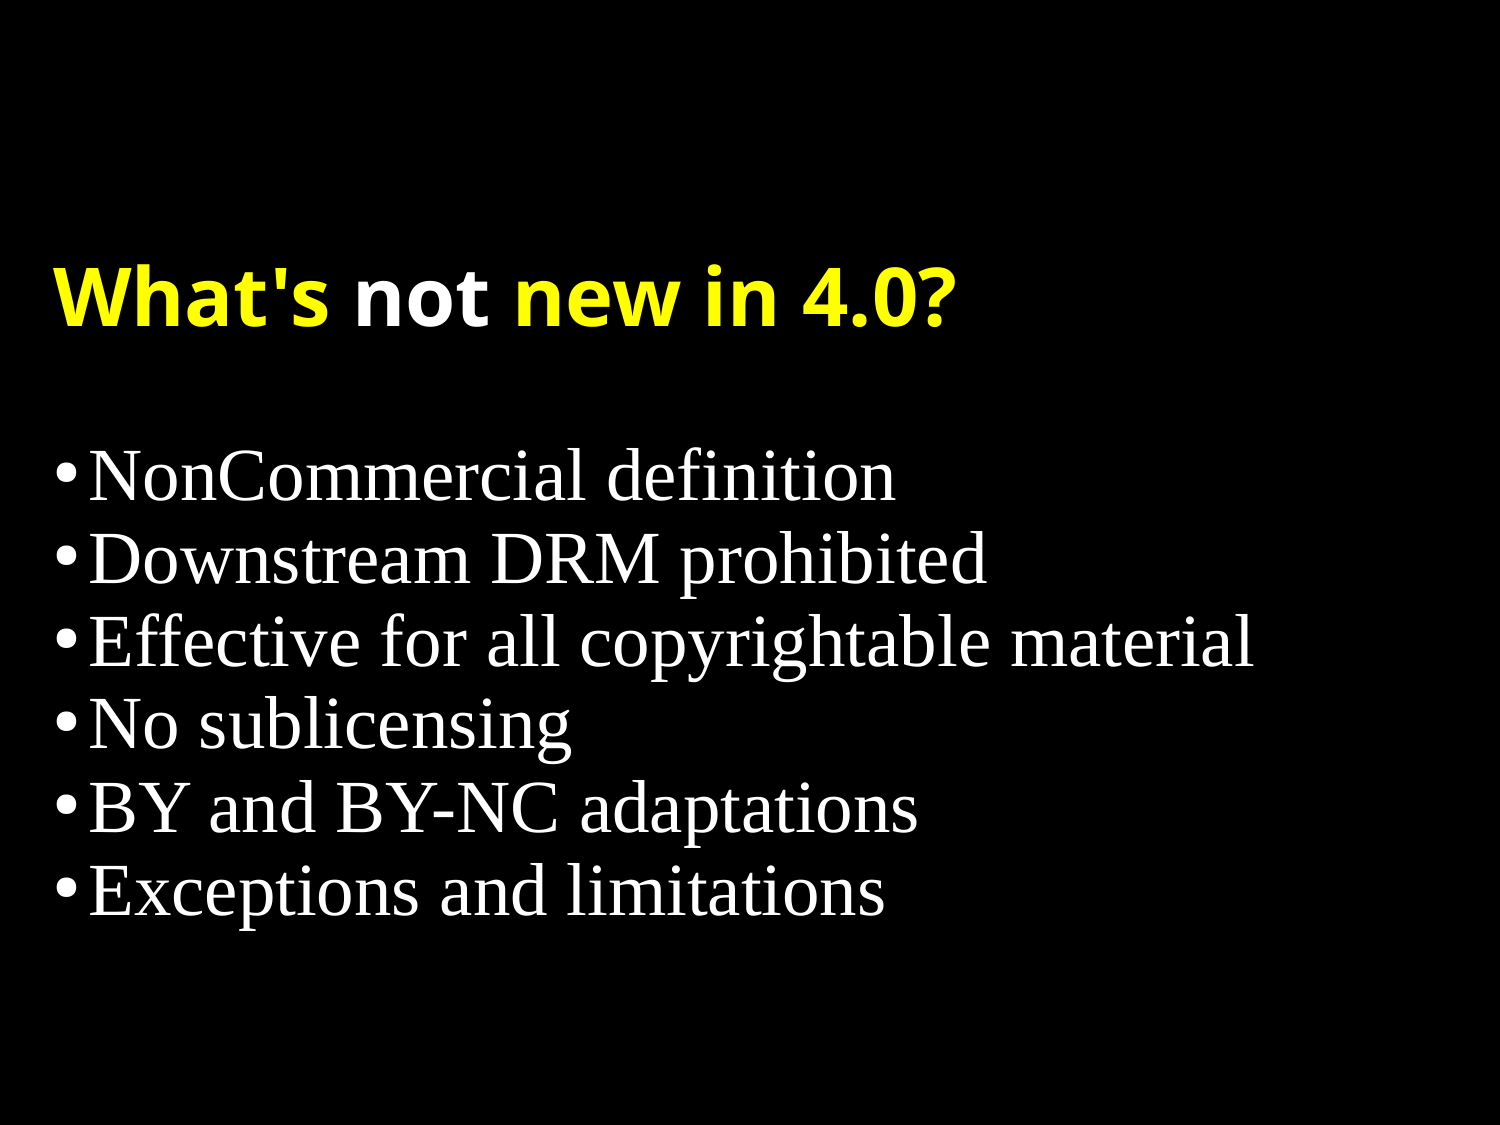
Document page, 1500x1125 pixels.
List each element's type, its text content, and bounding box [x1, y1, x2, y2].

text_box What's not new in 4.0? NonCommercial definition Downstream DRM prohibited Effective for all copyrightable material No sublicensing BY and BY-NC adaptations Exceptions and limitations [38, 130, 1471, 1098]
